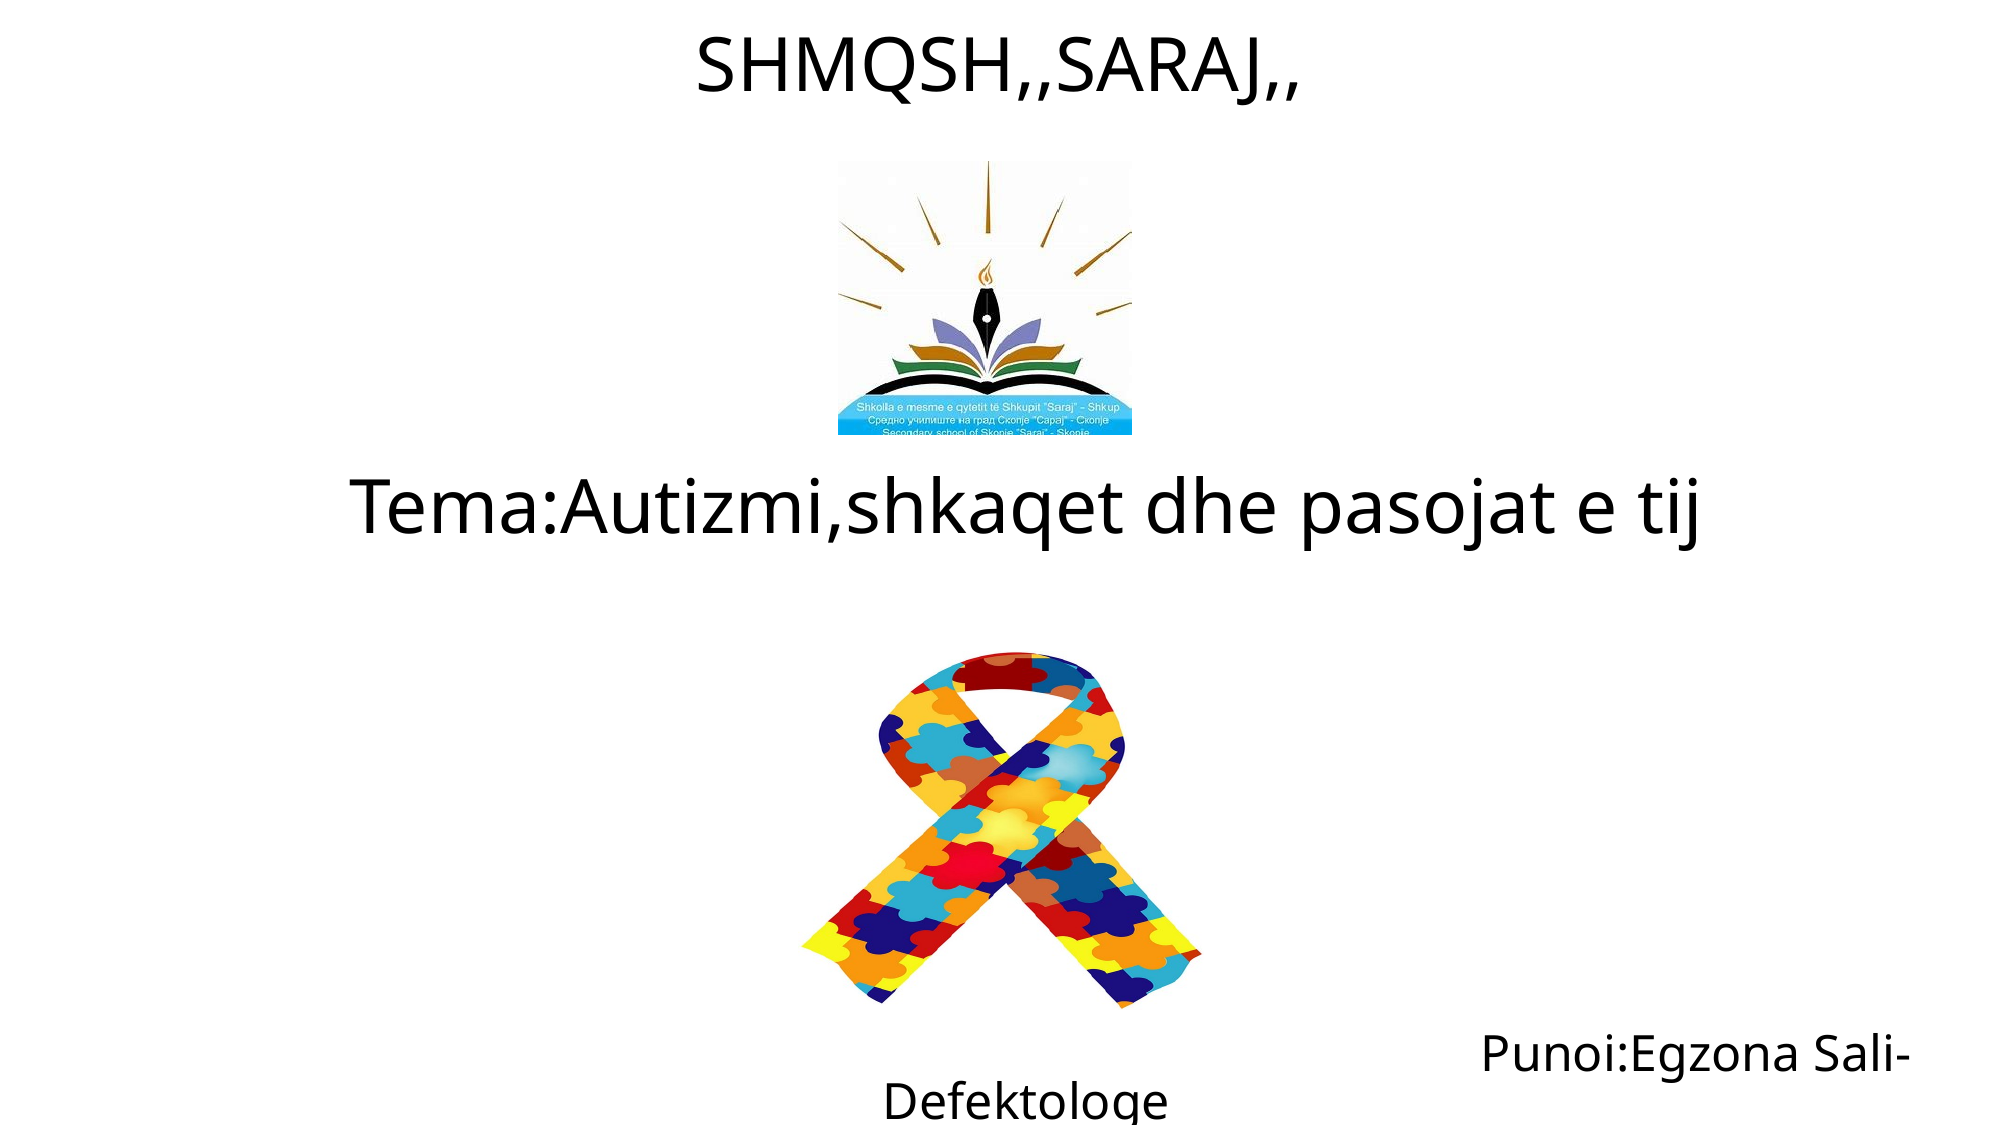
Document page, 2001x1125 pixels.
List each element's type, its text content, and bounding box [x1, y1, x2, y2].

subtitle Tema:Autizmi,shkaqet dhe pasojat e tij Punoi:Egzona Sali-Defektologe [53, 468, 2000, 1125]
title SHMQSH,,SARAJ,, [249, 0, 1750, 400]
picture [838, 161, 1132, 426]
picture [970, 431, 979, 436]
picture [1057, 428, 1088, 436]
picture [882, 428, 933, 436]
picture [1018, 428, 1047, 436]
picture [798, 651, 1204, 1011]
picture [937, 430, 967, 436]
picture [982, 429, 1014, 436]
